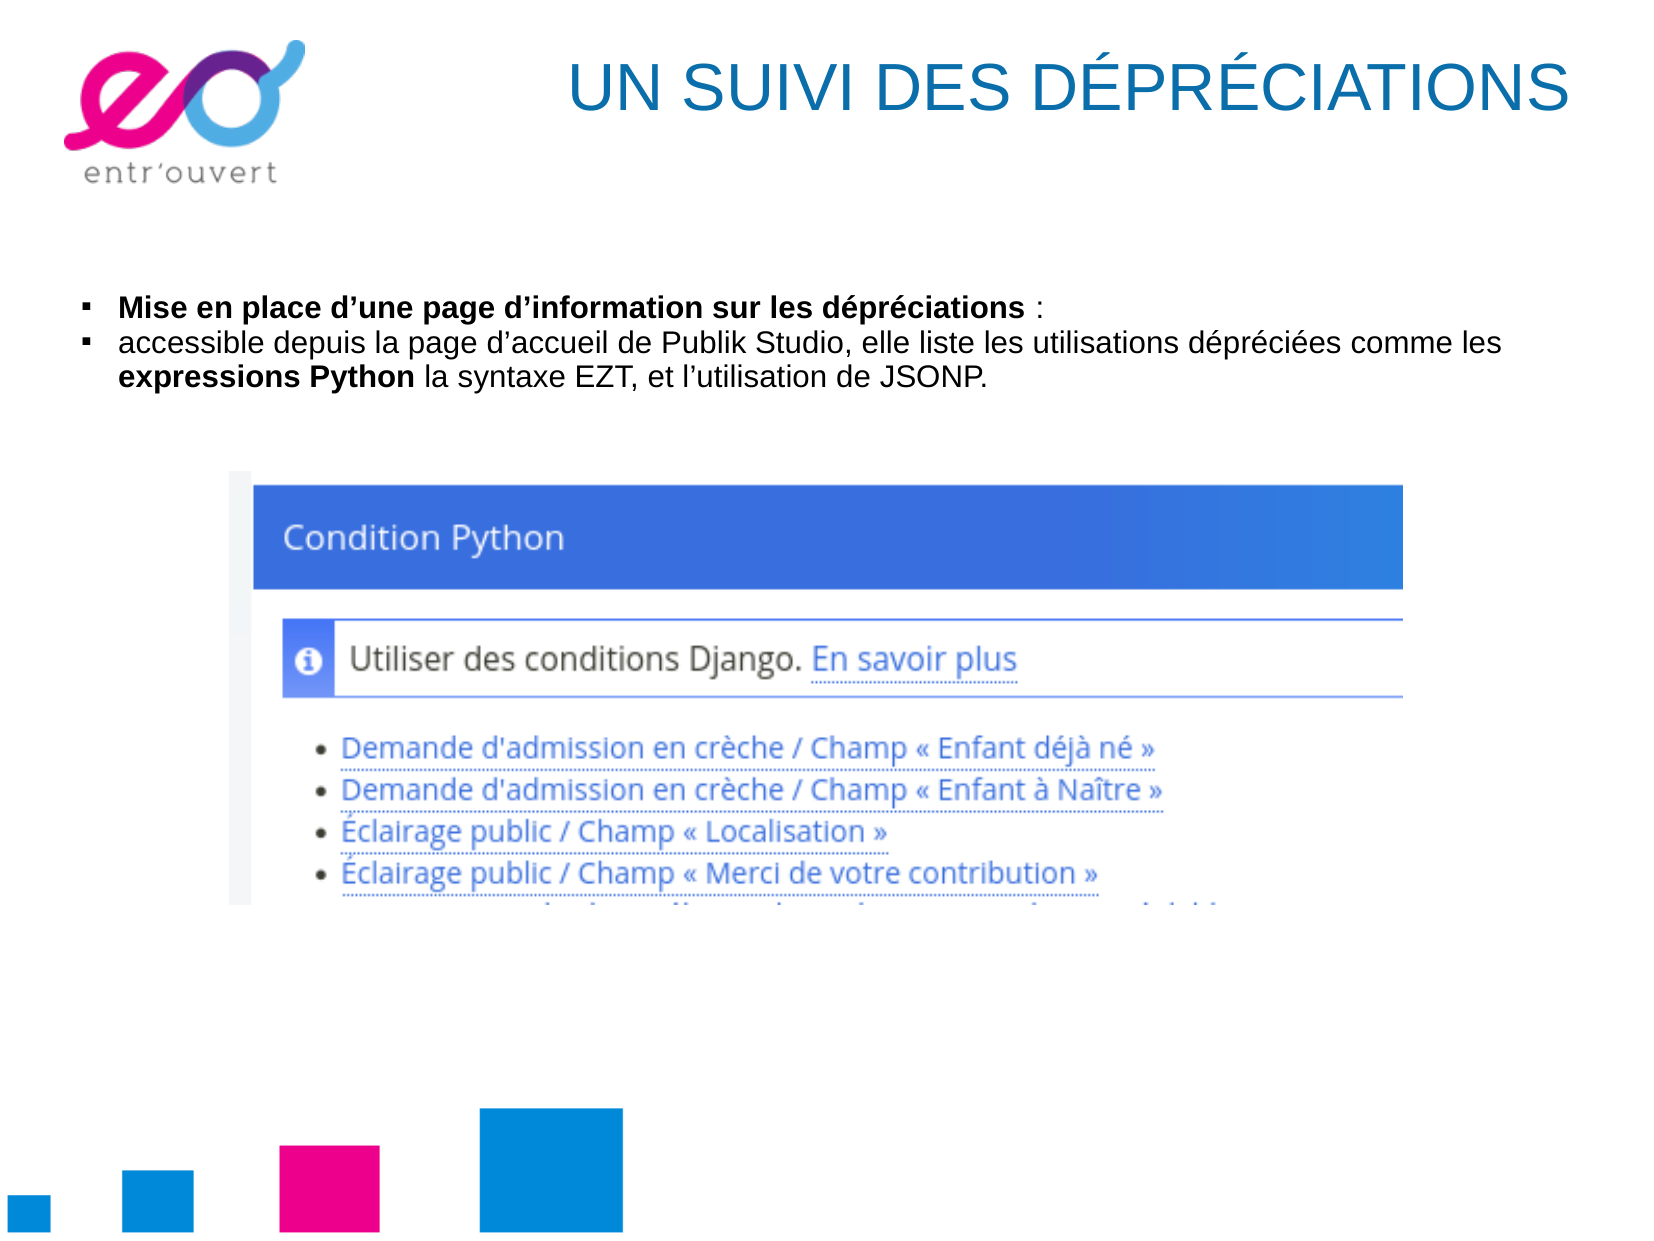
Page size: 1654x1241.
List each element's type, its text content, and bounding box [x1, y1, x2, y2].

picture [5, 1106, 626, 1235]
subtitle Mise en place d’une page d’information sur les dépréciations : accessible depuis la page d’accueil de Publik Studio, elle liste les utilisations dépréciées comme les expressions Python la syntaxe EZT, et l’utilisation de JSONP. [82, 290, 1571, 430]
picture [229, 471, 1403, 906]
title UN suivi des DÉPRÉCIATIONS [82, 49, 1571, 257]
picture [64, 40, 305, 184]
